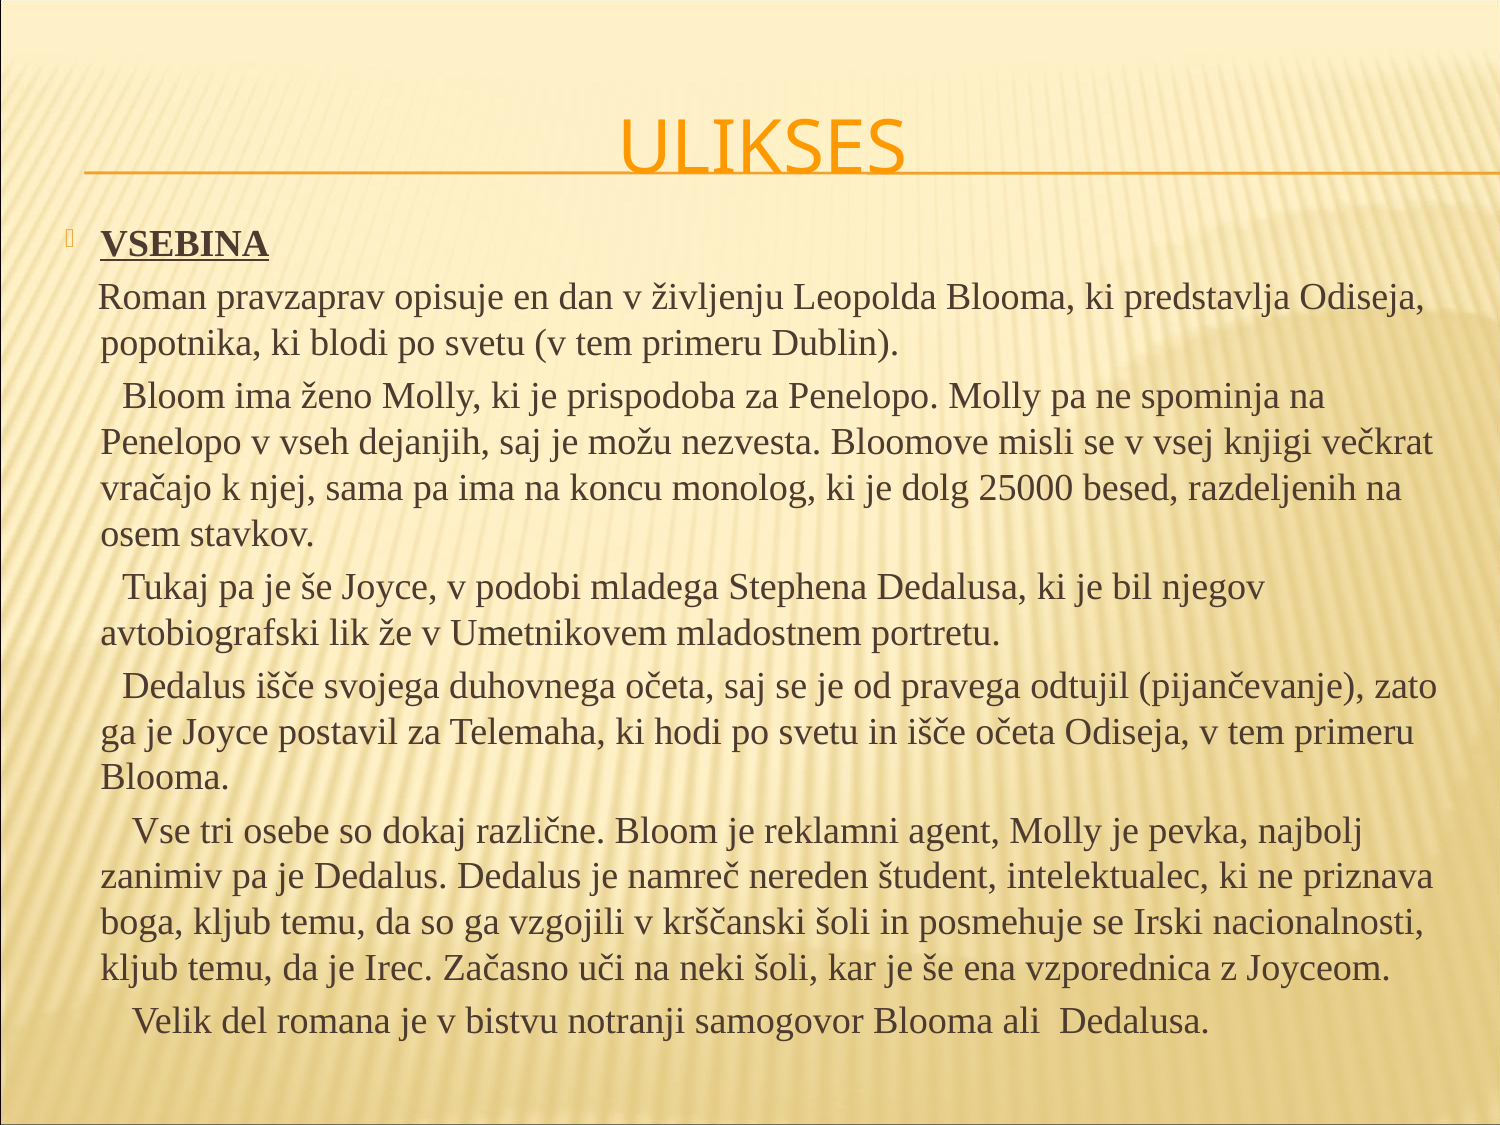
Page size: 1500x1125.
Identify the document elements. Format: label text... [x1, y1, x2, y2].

list VSEBINA Roman pravzaprav opisuje en dan v življenju Leopolda Blooma, ki predstavlja Odiseja, popotnika, ki blodi po svetu (v tem primeru Dublin). Bloom ima ženo Molly, ki je prispodoba za Penelopo. Molly pa ne spominja na Penelopo v vseh dejanjih, saj je možu nezvesta. Bloomove misli se v vsej knjigi večkrat vračajo k njej, sama pa ima na koncu monolog, ki je dolg 25000 besed, razdeljenih na osem stavkov. Tukaj pa je še Joyce, v podobi mladega Stephena Dedalusa, ki je bil njegov avtobiografski lik že v Umetnikovem mladostnem portretu. Dedalus išče svojega duhovnega očeta, saj se je od pravega odtujil (pijančevanje), zato ga je Joyce postavil za Telemaha, ki hodi po svetu in išče očeta Odiseja, v tem primeru Blooma. Vse tri osebe so dokaj različne. Bloom je reklamni agent, Molly je pevka, najbolj zanimiv pa je Dedalus. Dedalus je namreč nereden študent, intelektualec, ki ne priznava boga, kljub temu, da so ga vzgojili v krščanski šoli in posmehuje se Irski nacionalnosti, kljub temu, da je Irec. Začasno uči na neki šoli, kar je še ena vzporednica z Joyceom. Velik del romana je v bistvu notranji samogovor Blooma ali Dedalusa. [50, 210, 1475, 1079]
title ulikses [50, 75, 1475, 210]
picture [0, 0, 1500, 1125]
